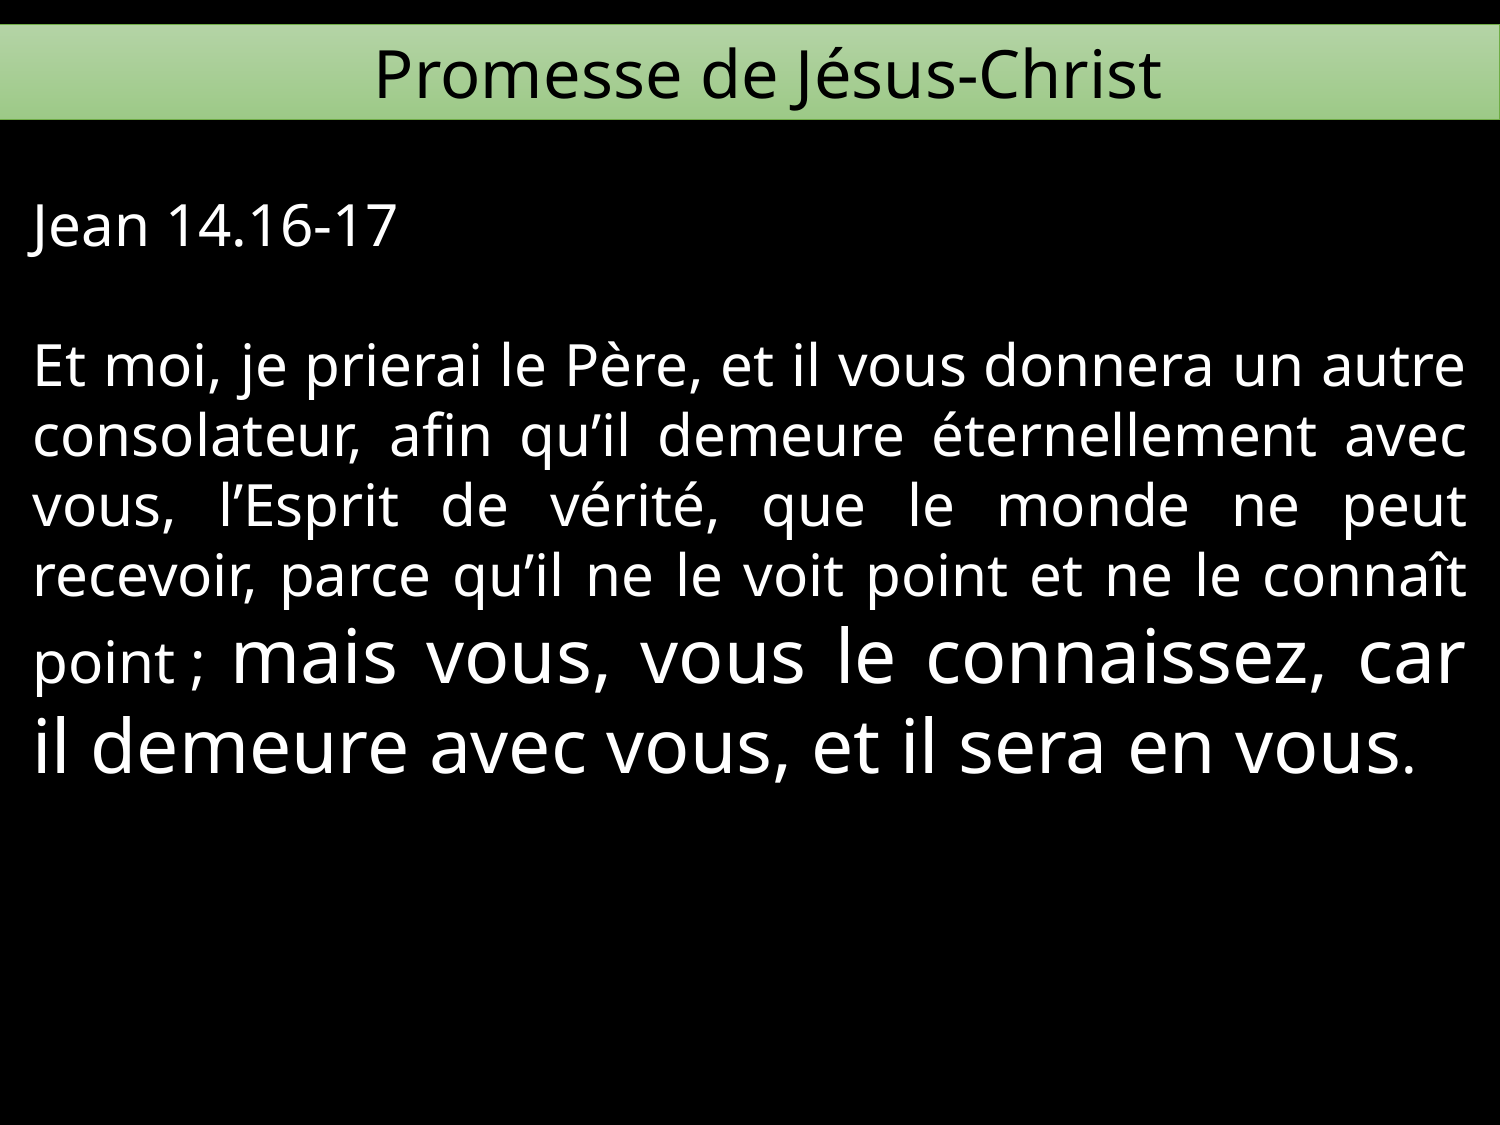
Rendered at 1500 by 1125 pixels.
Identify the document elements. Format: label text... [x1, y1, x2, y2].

text_box Jean 14.16-17 Et moi, je prierai le Père, et il vous donnera un autre consolateur, afin qu’il demeure éternellement avec vous, l’Esprit de vérité, que le monde ne peut recevoir, parce qu’il ne le voit point et ne le connaît point ; mais vous, vous le connaissez, car il demeure avec vous, et il sera en vous. [17, 180, 1482, 796]
text_box Promesse de Jésus-Christ [0, 24, 1500, 120]
